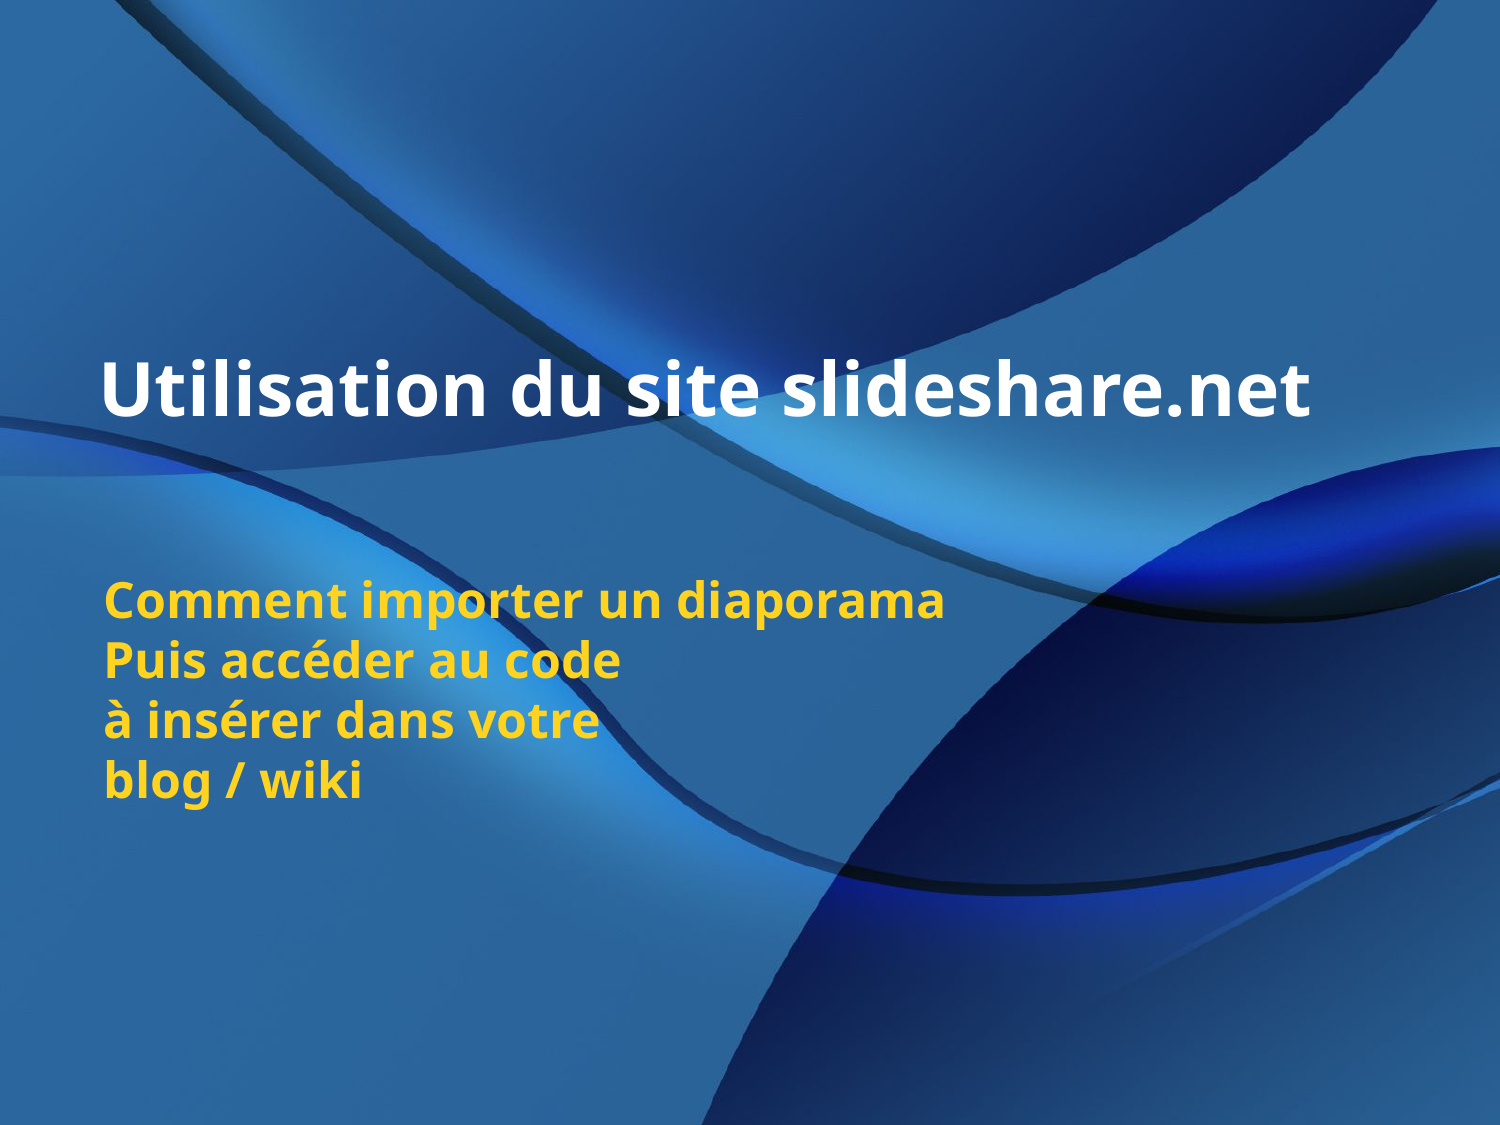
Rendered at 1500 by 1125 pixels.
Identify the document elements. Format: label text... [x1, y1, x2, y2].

picture [0, 0, 1500, 1125]
text_box Comment importer un diaporama Puis accéder au code à insérer dans votre blog / wiki [88, 560, 1364, 711]
title Utilisation du site slideshare.net [83, 236, 1359, 537]
